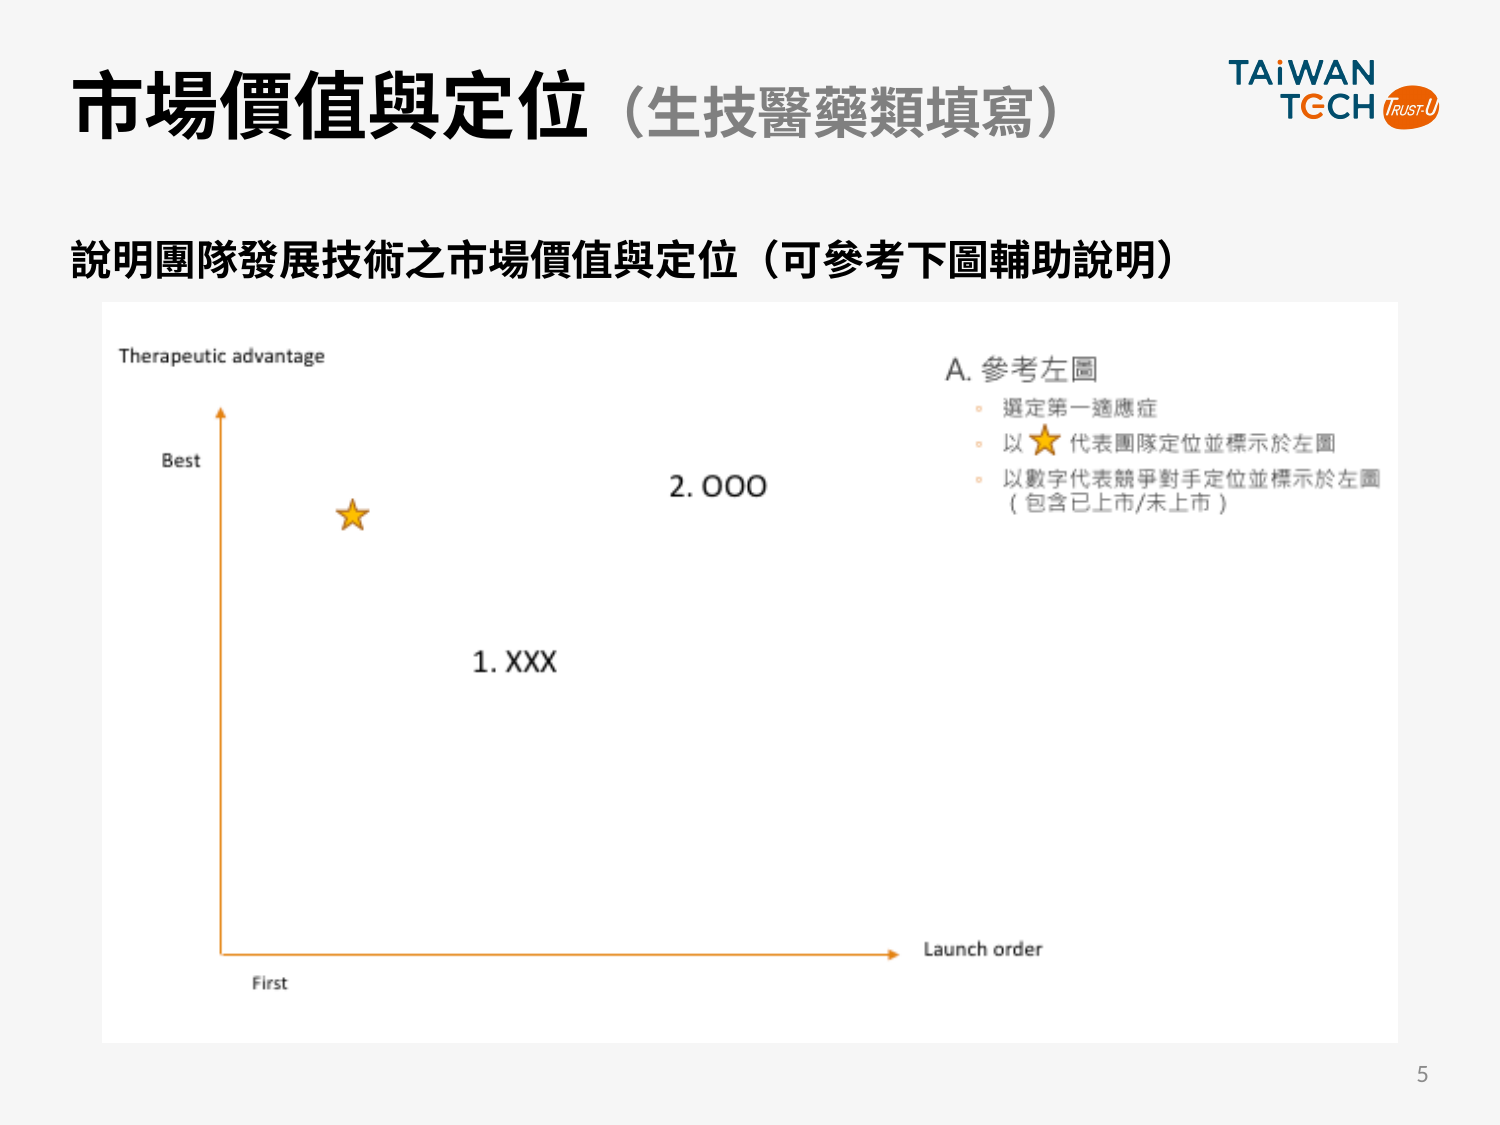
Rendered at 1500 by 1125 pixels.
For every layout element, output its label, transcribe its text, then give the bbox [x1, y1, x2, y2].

list 說明團隊發展技術之市場價值與定位（可參考下圖輔助說明） [55, 200, 1444, 1021]
slide_number <編號> [1106, 1042, 1445, 1103]
picture [102, 302, 1398, 1043]
title 市場價值與定位（生技醫藥類填寫） [55, 33, 1444, 156]
